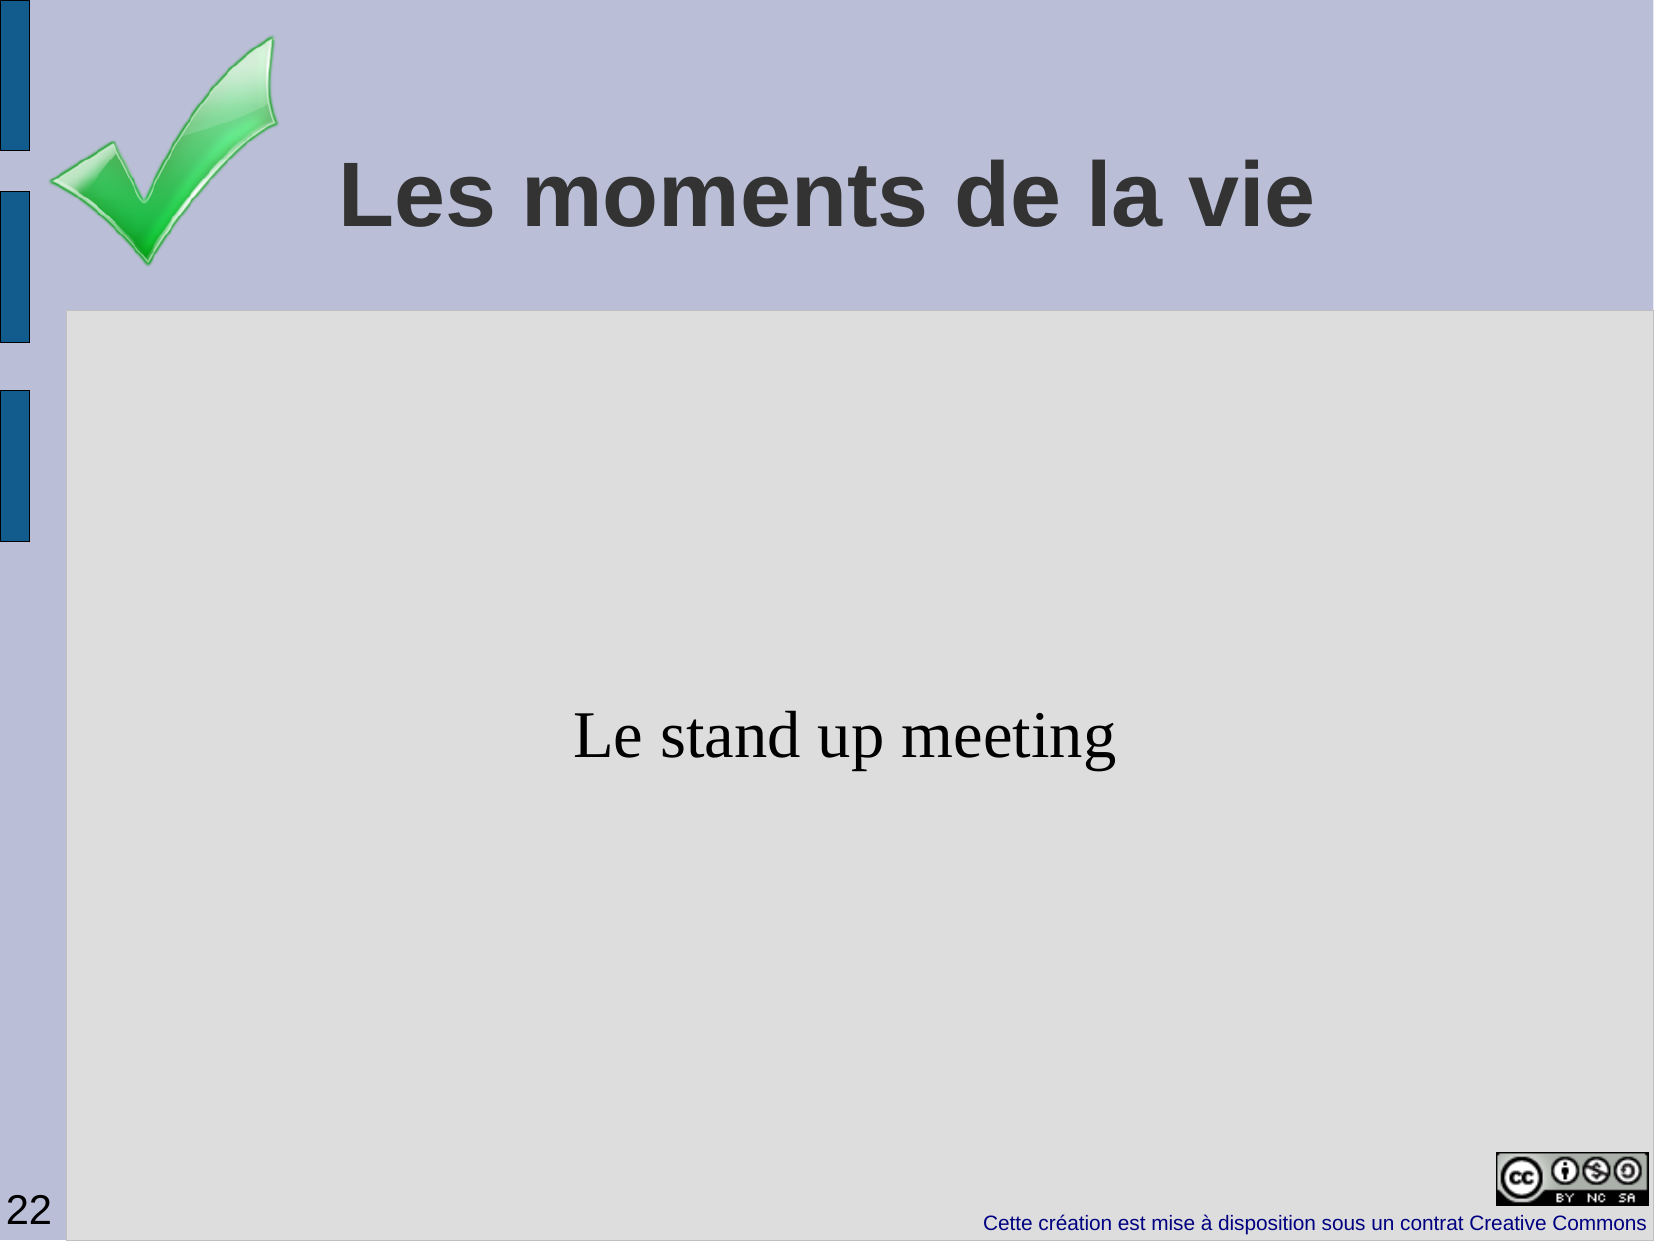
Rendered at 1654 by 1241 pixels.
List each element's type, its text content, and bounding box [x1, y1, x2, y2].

subtitle Le stand up meeting [121, 344, 1534, 1127]
picture [1496, 1152, 1649, 1206]
title Les moments de la vie [121, 91, 1534, 299]
picture [41, 29, 284, 272]
